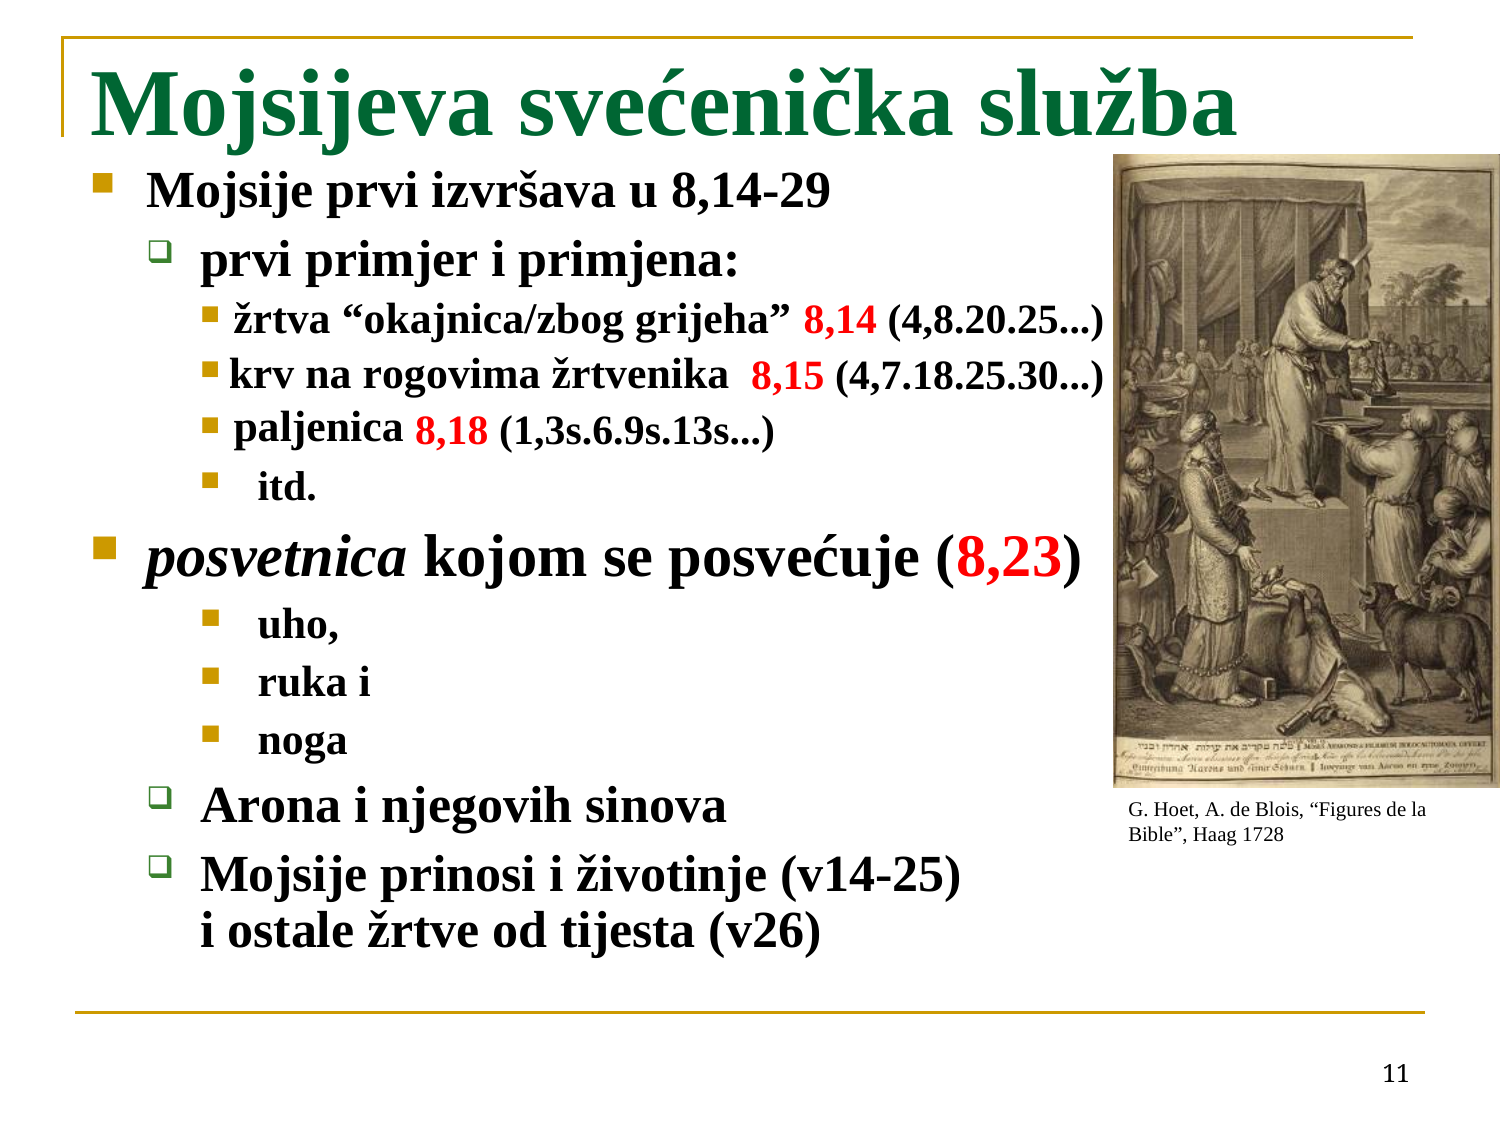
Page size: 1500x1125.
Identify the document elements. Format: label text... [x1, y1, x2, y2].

text_box paljenica [218, 390, 449, 459]
picture [1113, 154, 1500, 787]
text_box žrtva “okajnica/zbog grijeha” [218, 280, 922, 351]
list Mojsije prvi izvršava u 8,14-29 prvi primjer i primjena: 8,14 (4,8.20.25...) 8,15 (4,7.18.25.30...) 8,18 (1,3s.6.9s.13s...) itd. posvetnica kojom se posvećuje (8,23) uho, ruka i noga Arona i njegovih sinova Mojsije prinosi i životinje (v14-25) i ostale žrtve od tijesta (v26) [75, 154, 1426, 967]
text_box G. Hoet, A. de Blois, “Figures de la Bible”, Haag 1728 [1113, 787, 1500, 854]
text_box krv na rogovima žrtvenika [214, 336, 818, 405]
text_box <number> [1074, 1024, 1426, 1100]
title Mojsijeva svećenička služba [75, 32, 1426, 154]
